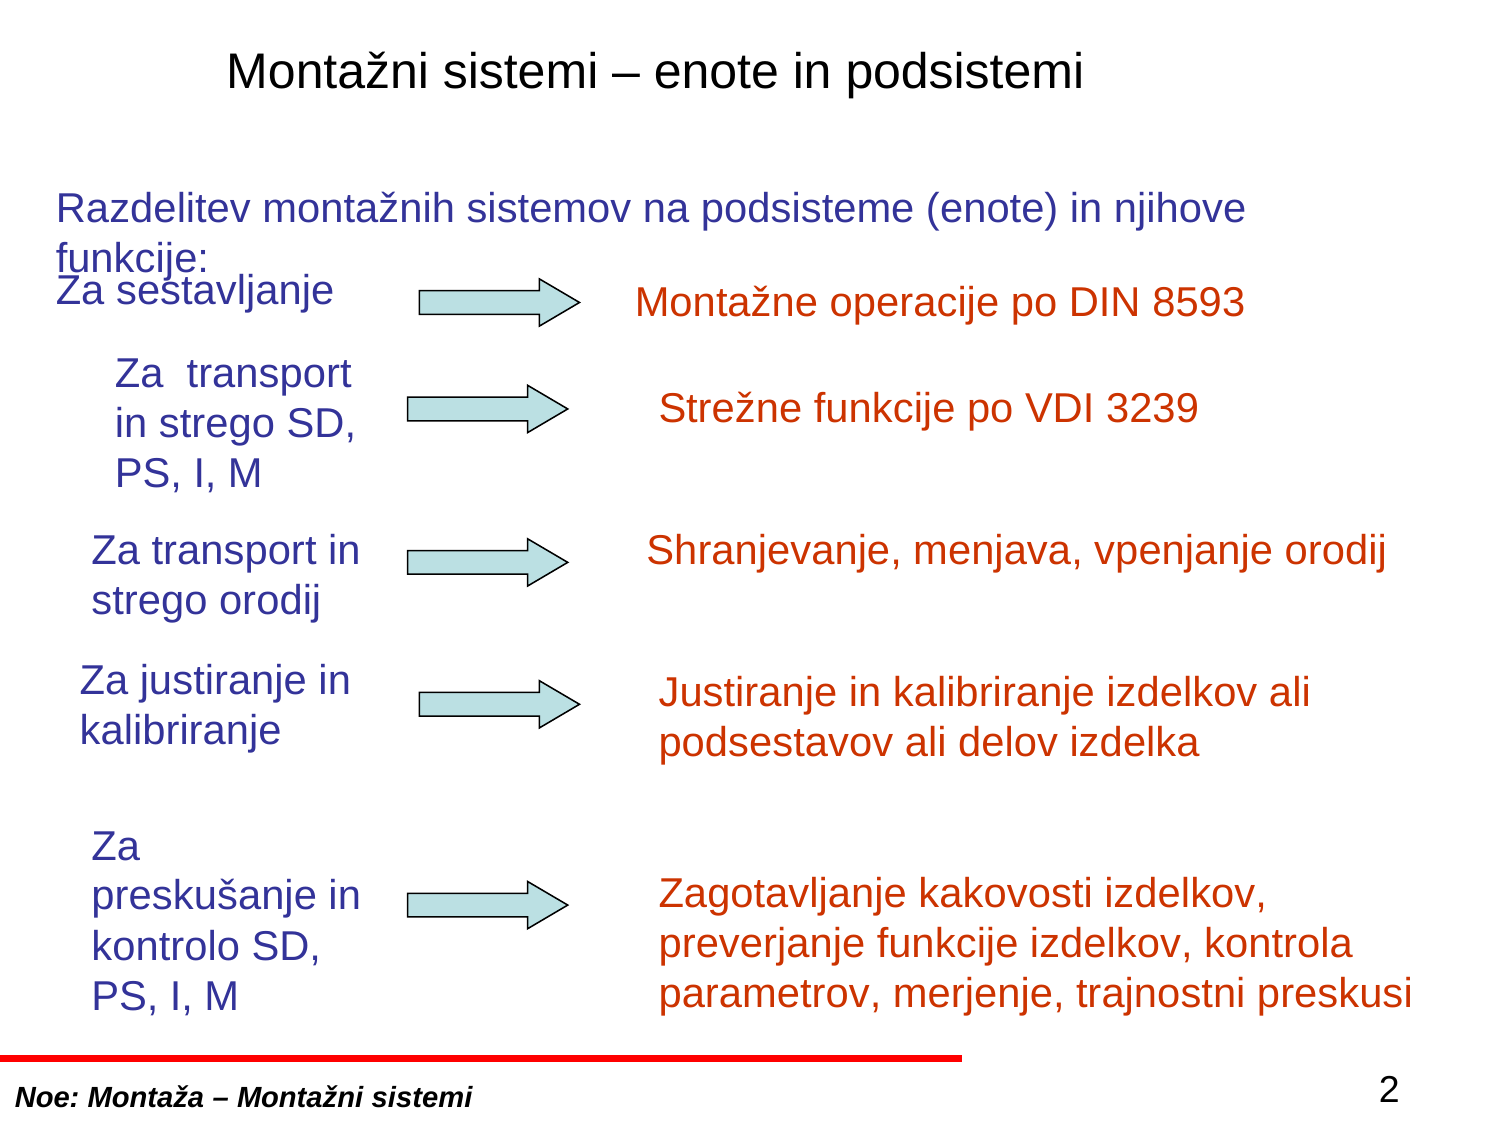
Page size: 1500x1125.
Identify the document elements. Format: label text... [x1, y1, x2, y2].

text_box Za transport in strego SD, PS, I, M [100, 338, 396, 504]
text_box [407, 538, 568, 587]
text_box Montažne operacije po DIN 8593 [620, 267, 1294, 333]
text_box Razdelitev montažnih sistemov na podsisteme (enote) in njihove funkcije: [41, 172, 1424, 289]
text_box Shranjevanje, menjava, vpenjanje orodij [631, 515, 1459, 581]
text_box Justiranje in kalibriranje izdelkov ali podsestavov ali delov izdelka [643, 656, 1388, 773]
text_box [407, 881, 568, 929]
text_box [407, 385, 568, 433]
text_box Za preskušanje in kontrolo SD, PS, I, M [76, 810, 384, 1027]
text_box Montažni sistemi – enote in podsistemi [88, 30, 1223, 107]
text_box Zagotavljanje kakovosti izdelkov, preverjanje funkcije izdelkov, kontrola parametrov, merjenje, trajnostni preskusi [643, 857, 1436, 1024]
text_box Strežne funkcije po VDI 3239 [643, 373, 1329, 439]
text_box Za transport in strego orodij [76, 515, 396, 631]
text_box Za sestavljanje [41, 255, 437, 321]
text_box [437, 278, 580, 327]
text_box [419, 680, 580, 728]
text_box Za justiranje in kalibriranje [64, 645, 384, 761]
